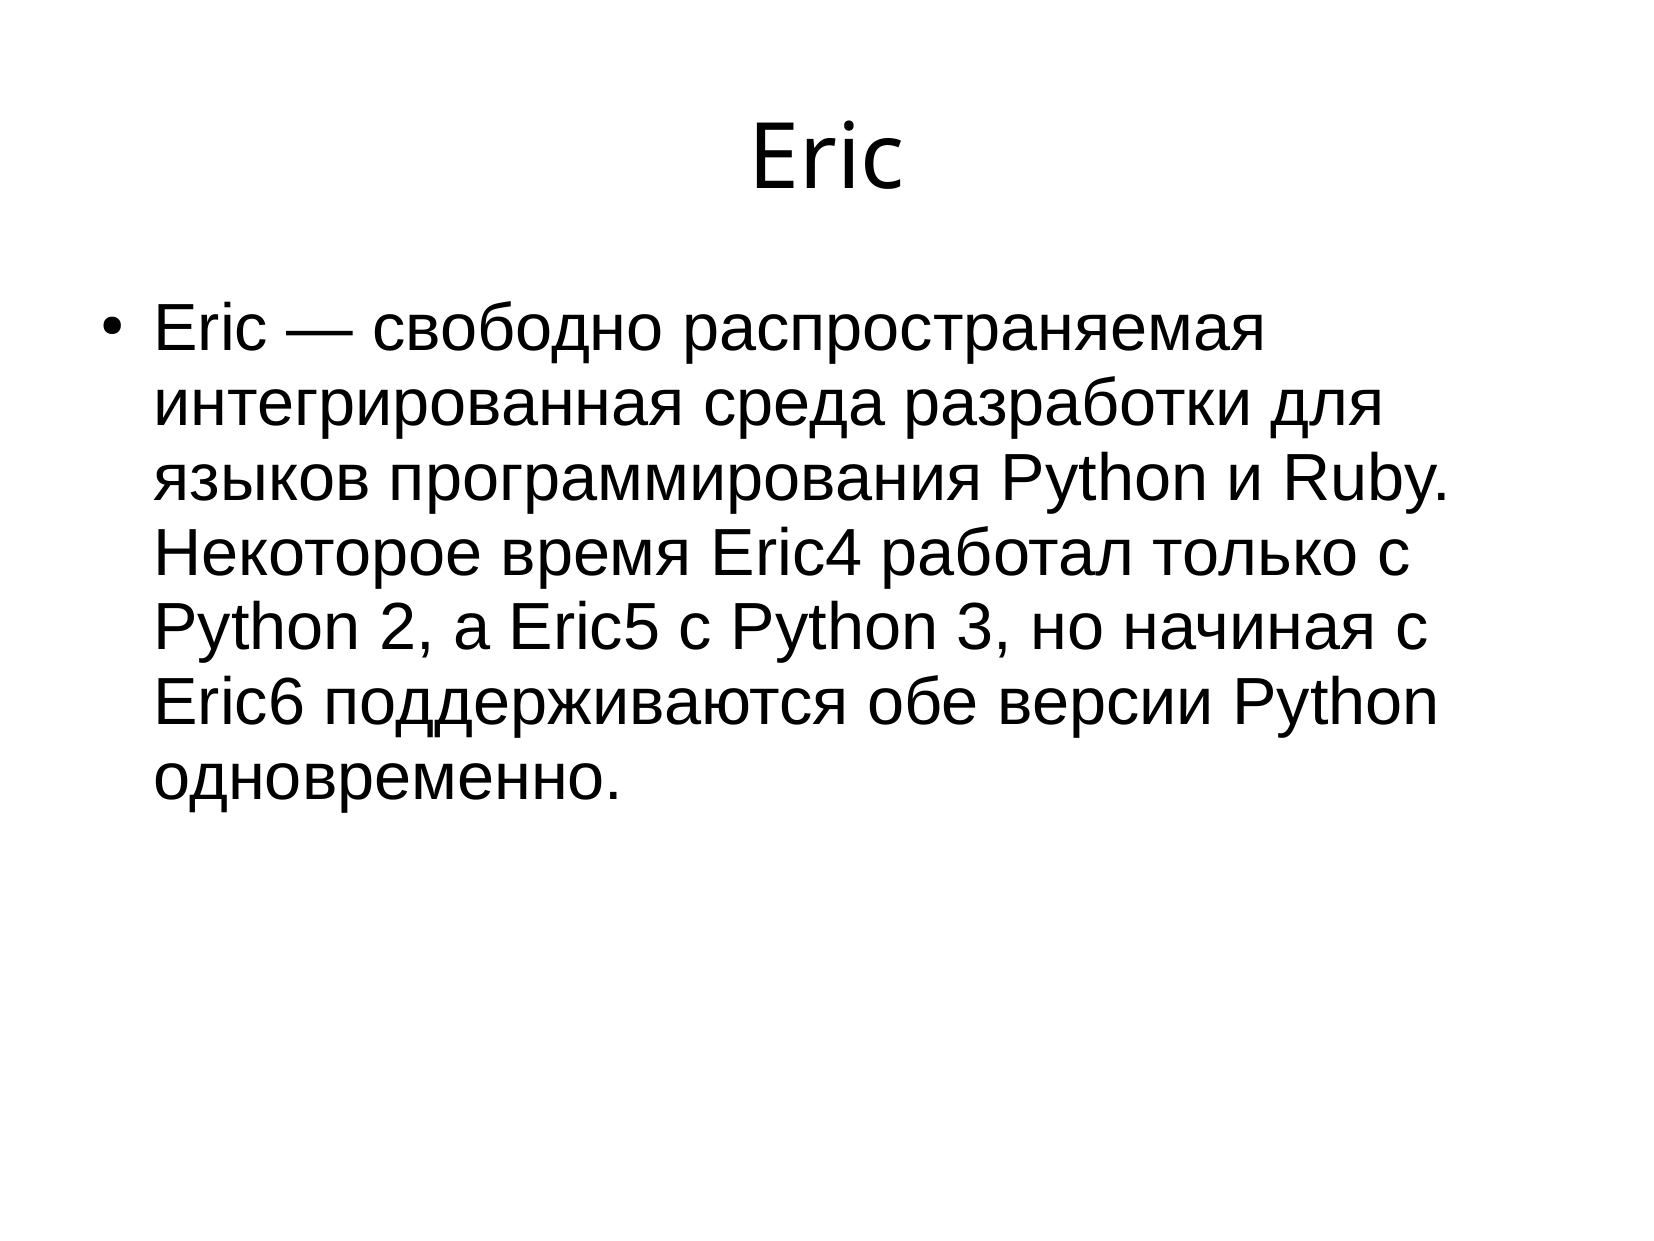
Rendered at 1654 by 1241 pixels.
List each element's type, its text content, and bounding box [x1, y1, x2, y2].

list Eric — свободно распространяемая интегрированная среда разработки для языков программирования Python и Ruby. Некоторое время Eric4 работал только с Python 2, а Eric5 с Python 3, но начиная с Eric6 поддерживаются обе версии Python одновременно. [82, 290, 1571, 1010]
title Eric [82, 49, 1571, 257]
